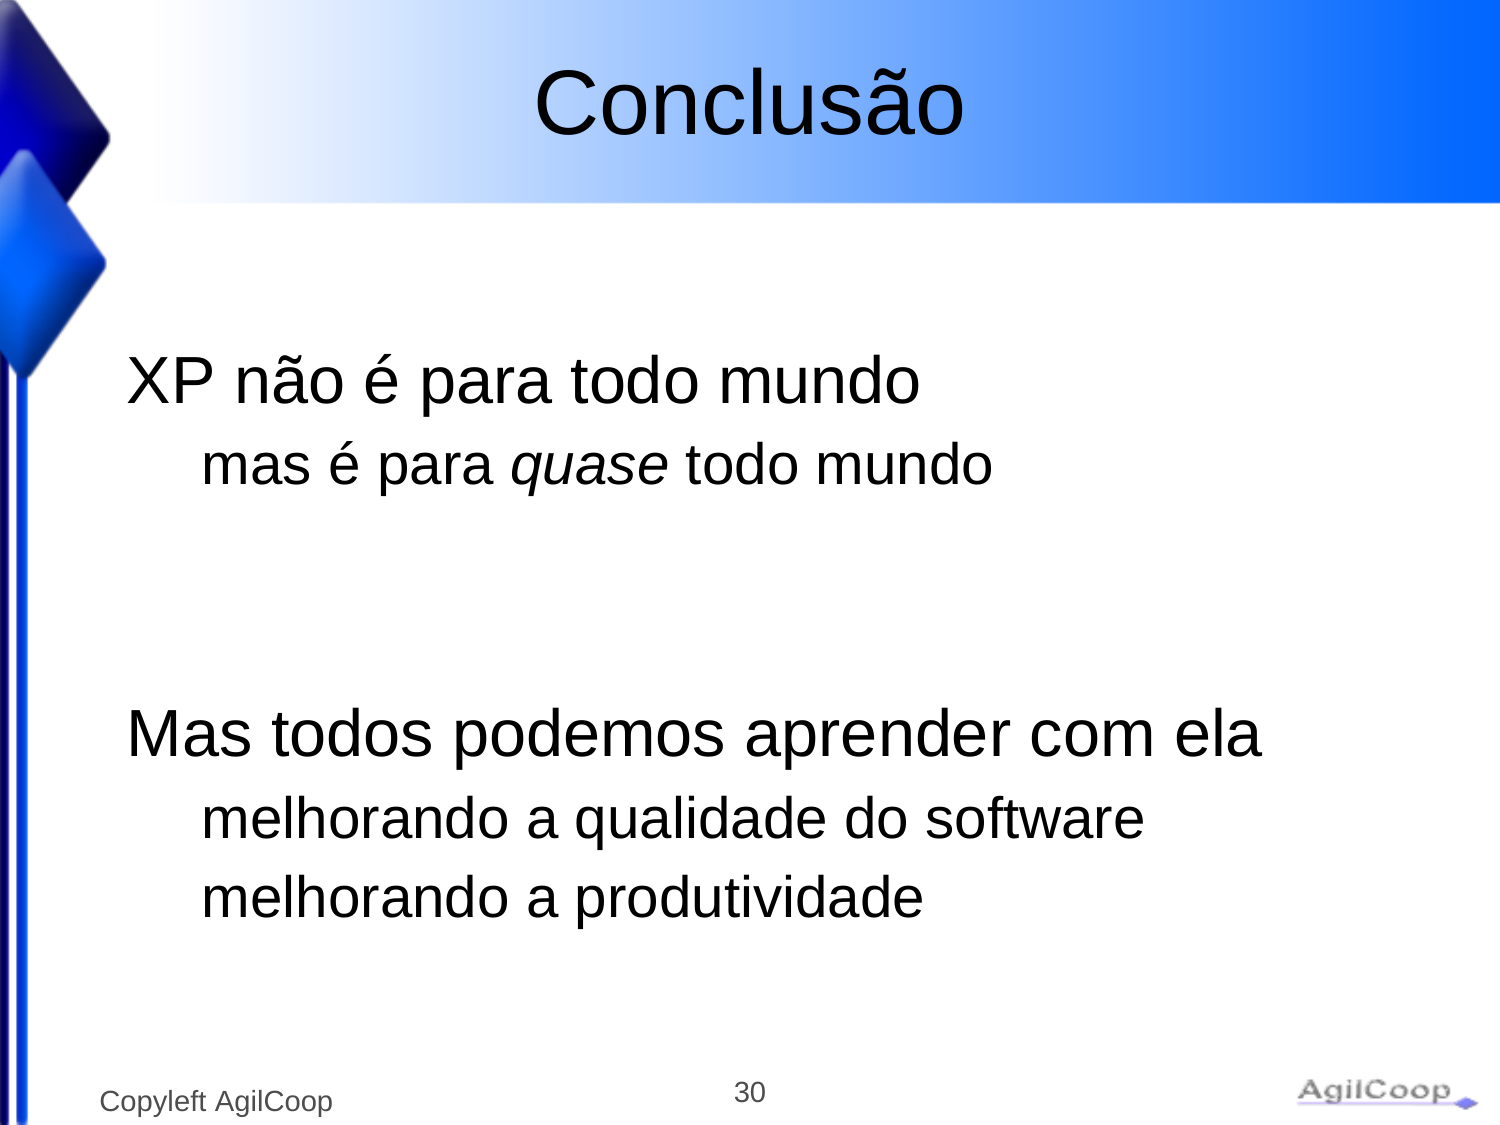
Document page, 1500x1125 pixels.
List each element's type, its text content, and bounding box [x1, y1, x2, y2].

title Conclusão [75, 8, 1426, 197]
picture [0, 0, 1500, 1125]
list XP não é para todo mundo mas é para quase todo mundo Mas todos podemos aprender com ela melhorando a qualidade do software melhorando a produtividade [112, 243, 1425, 1006]
